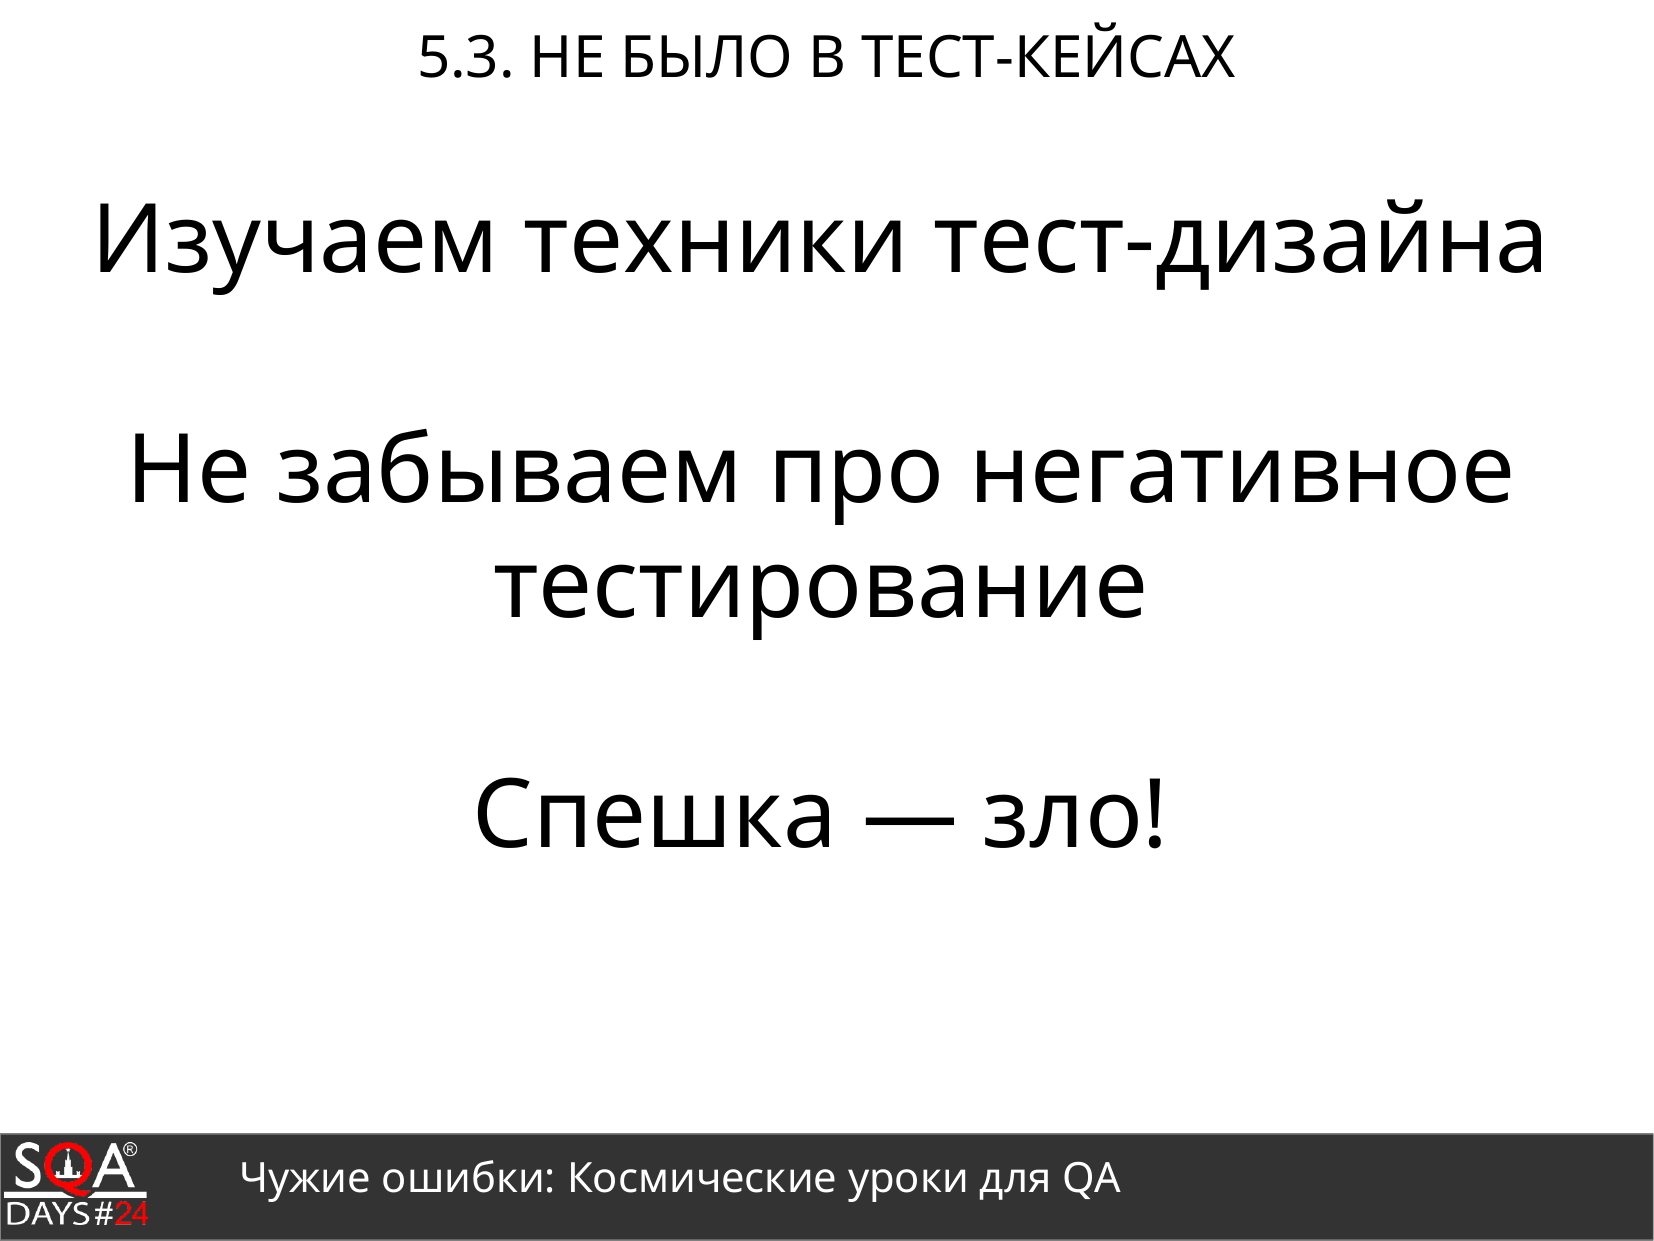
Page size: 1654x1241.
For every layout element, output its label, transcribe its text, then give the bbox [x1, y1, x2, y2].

text_box Изучаем техники тест-дизайна Не забываем про негативное тестирование Спешка — зло! [23, 169, 1619, 875]
text_box 5.3. НЕ БЫЛО В ТЕСТ-КЕЙСАХ [402, 11, 1252, 97]
text_box Чужие ошибки: Космические уроки для QA [224, 1145, 1607, 1229]
picture [4, 1142, 148, 1225]
text_box [0, 1133, 1654, 1241]
